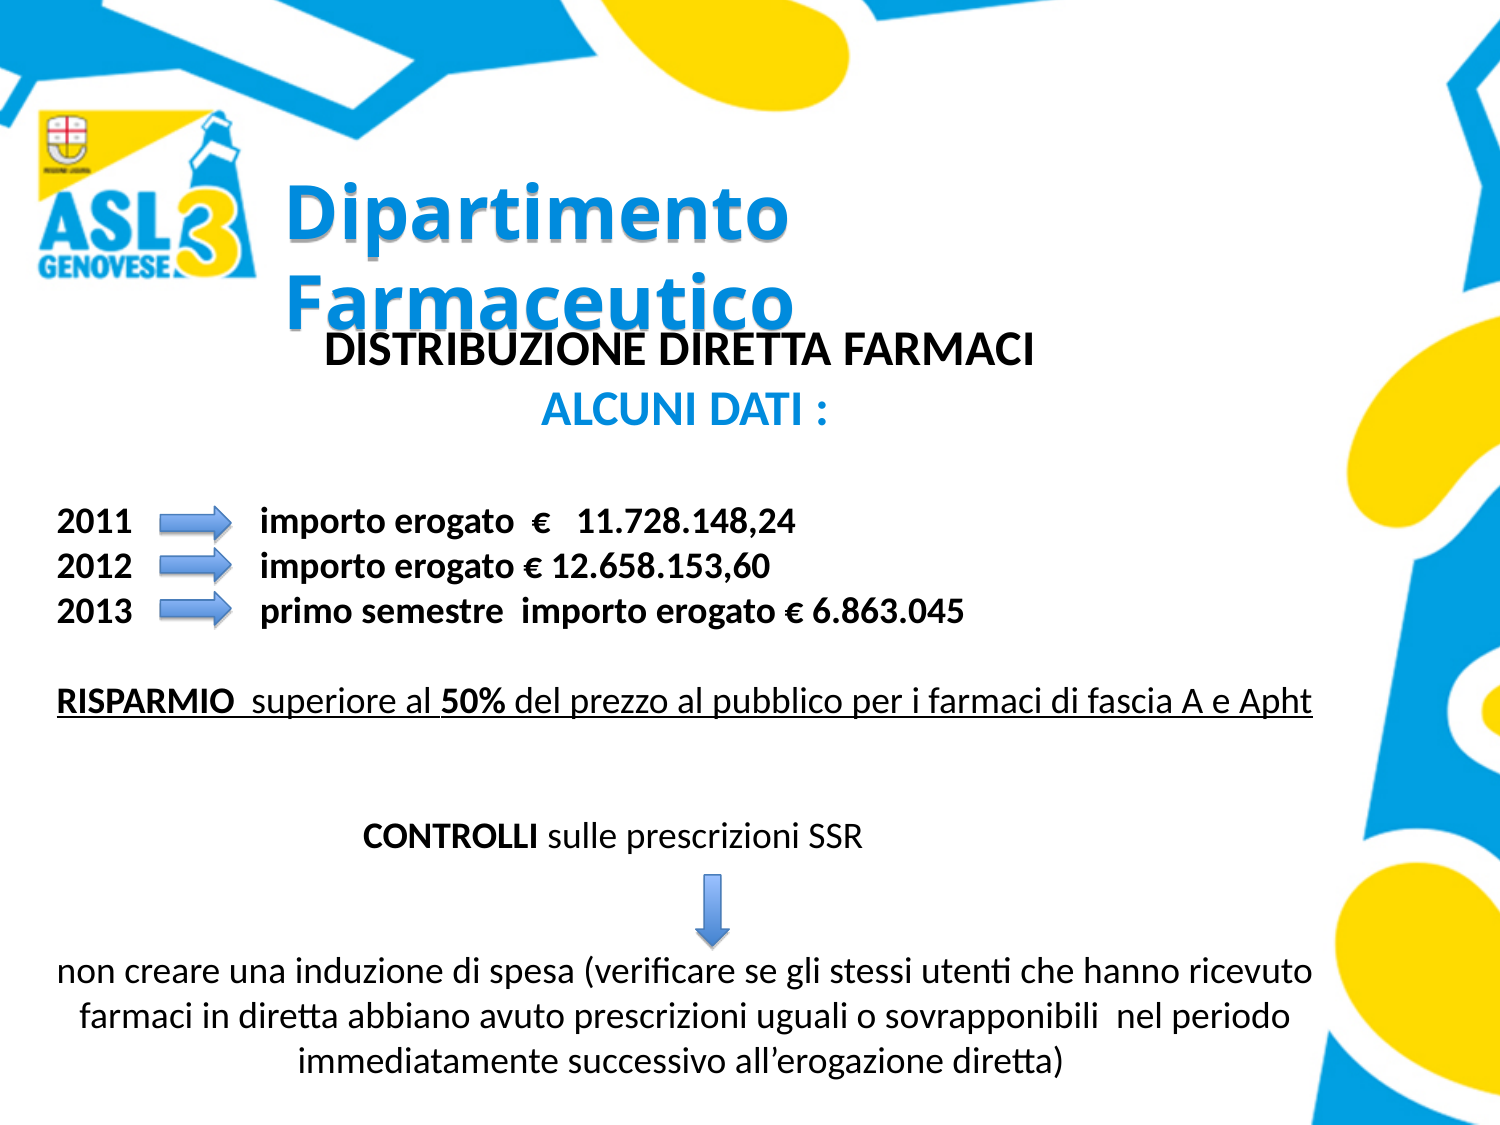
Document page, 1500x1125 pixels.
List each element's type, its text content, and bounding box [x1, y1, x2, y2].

text_box [160, 506, 232, 540]
title Dipartimento Farmaceutico [268, 157, 1331, 274]
text_box DISTRIBUZIONE DIRETTA FARMACI ALCUNI DATI : 2011 importo erogato € 11.728.148,24 2012 importo erogato € 12.658.153,60 2013 primo semestre importo erogato € 6.863.045 RISPARMIO superiore al 50% del prezzo al pubblico per i farmaci di fascia A e Apht CONTROLLI sulle prescrizioni SSR non creare una induzione di spesa (verificare se gli stessi utenti che hanno ricevuto farmaci in diretta abbiano avuto prescrizioni uguali o sovrapponibili nel periodo immediatamente successivo all’erogazione diretta) [41, 308, 1415, 1125]
text_box [160, 547, 232, 582]
text_box [160, 591, 232, 626]
text_box [695, 874, 730, 946]
